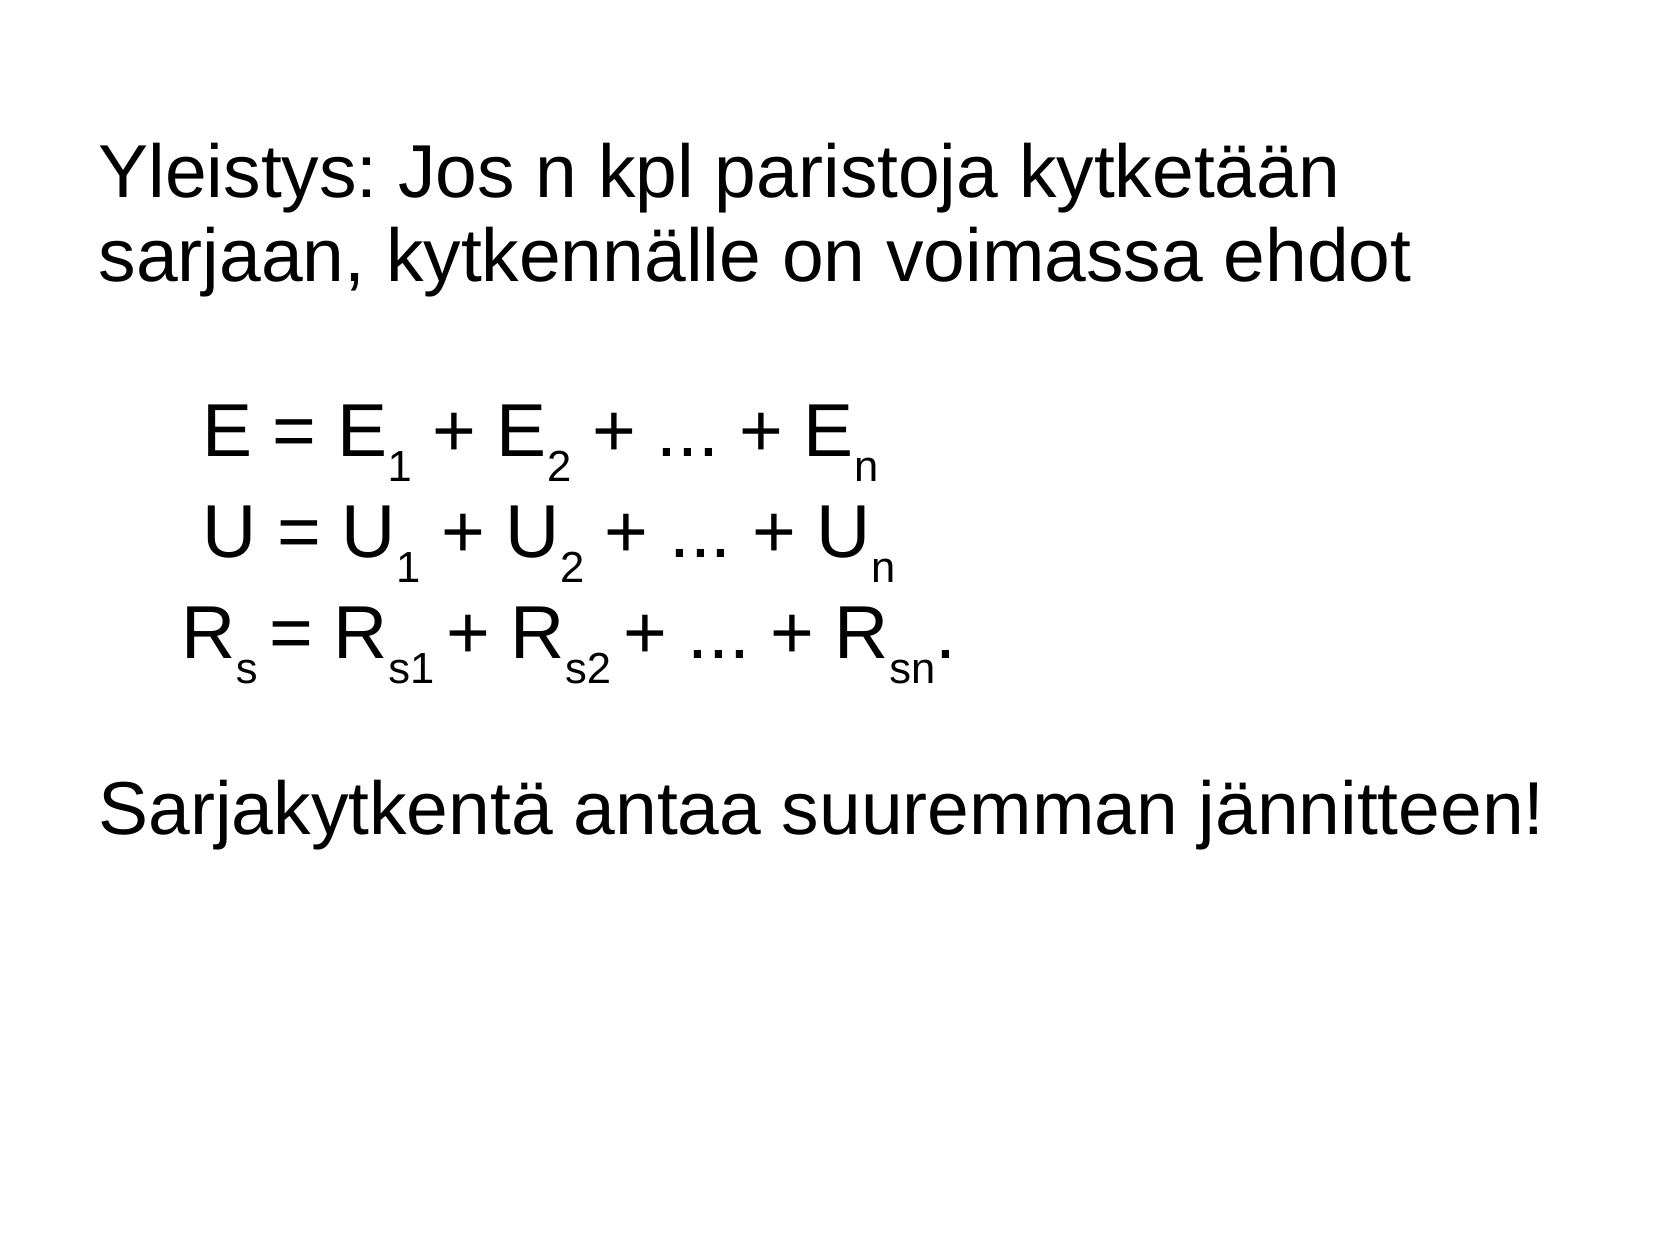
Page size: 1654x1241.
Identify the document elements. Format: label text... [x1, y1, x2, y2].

text_box Yleistys: Jos n kpl paristoja kytketään sarjaan, kytkennälle on voimassa ehdot E = E1 + E2 + ... + En U = U1 + U2 + ... + Un Rs = Rs1 + Rs2 + ... + Rsn. Sarjakytkentä antaa suuremman jännitteen! [83, 123, 1595, 898]
